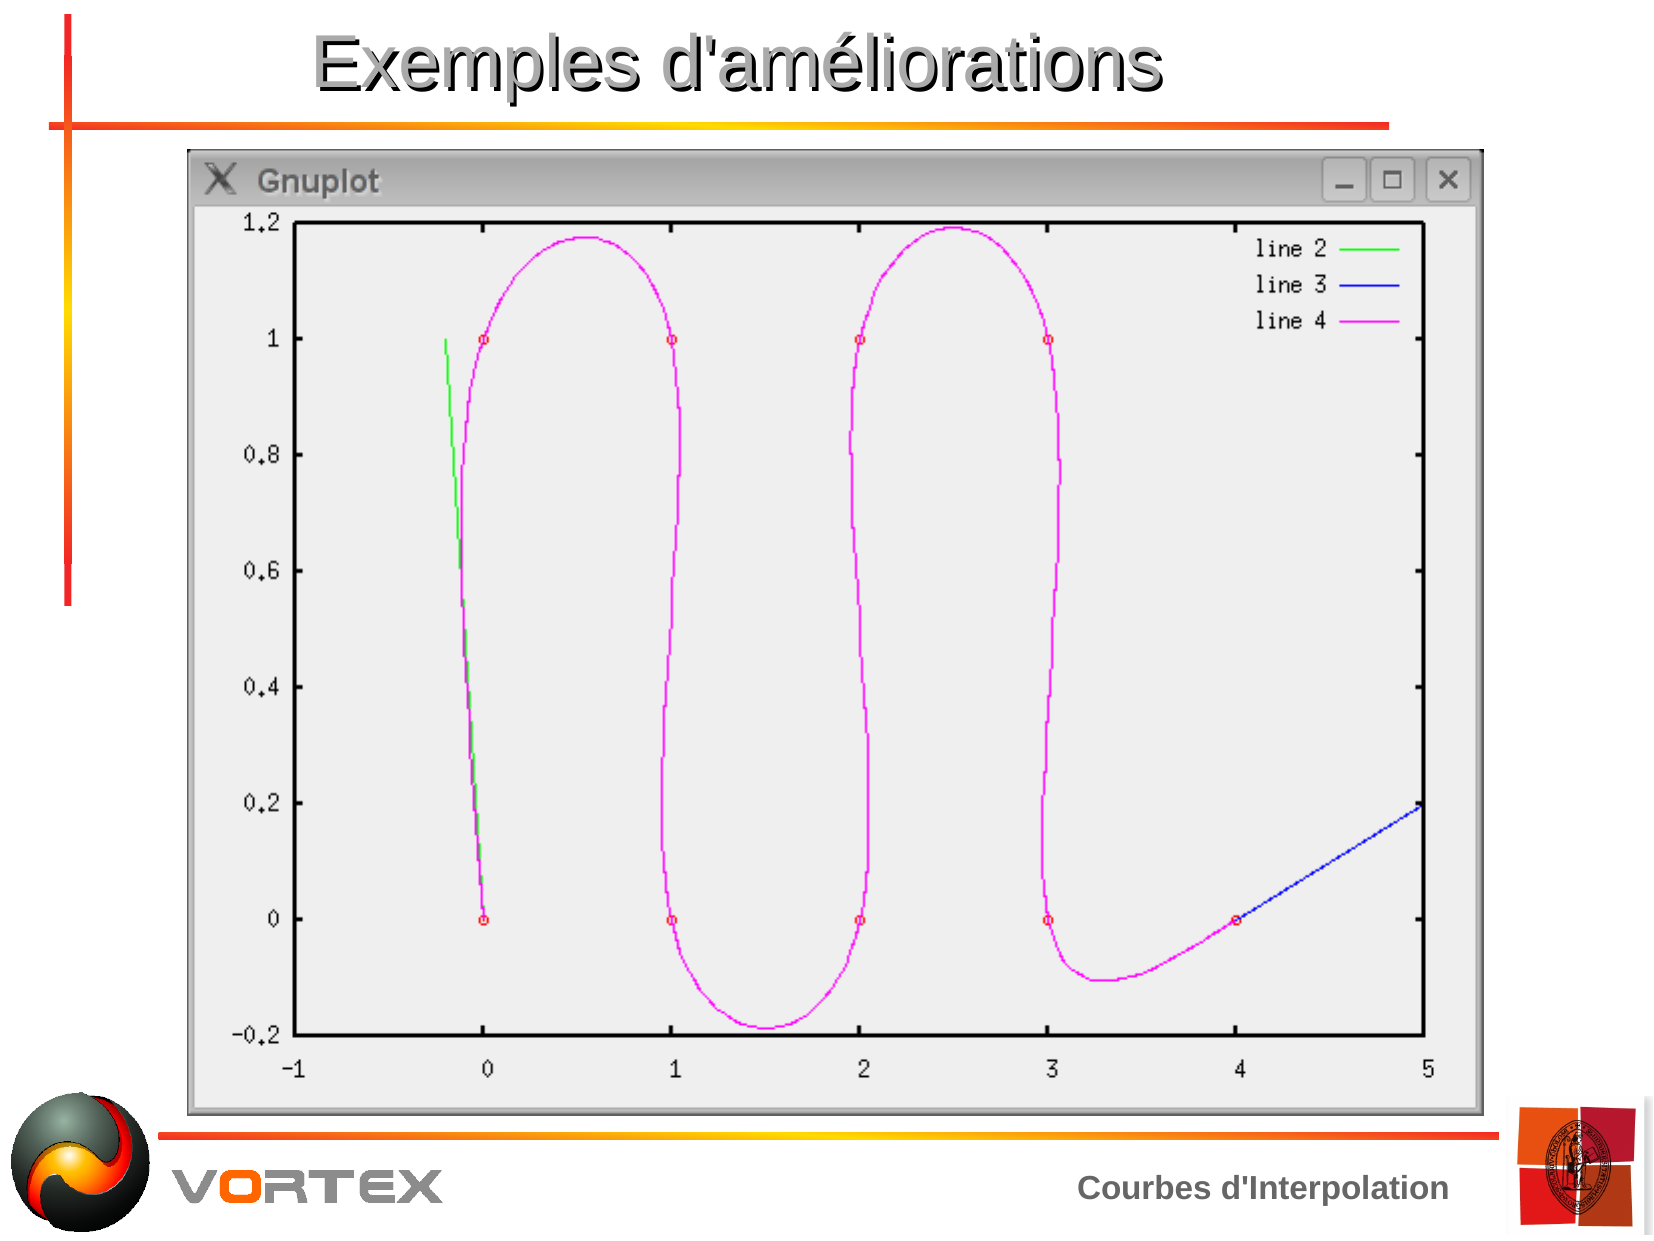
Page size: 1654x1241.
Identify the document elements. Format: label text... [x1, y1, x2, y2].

picture [1505, 1096, 1653, 1235]
title Exemples d'améliorations [82, 4, 1392, 120]
picture [11, 149, 1484, 1232]
